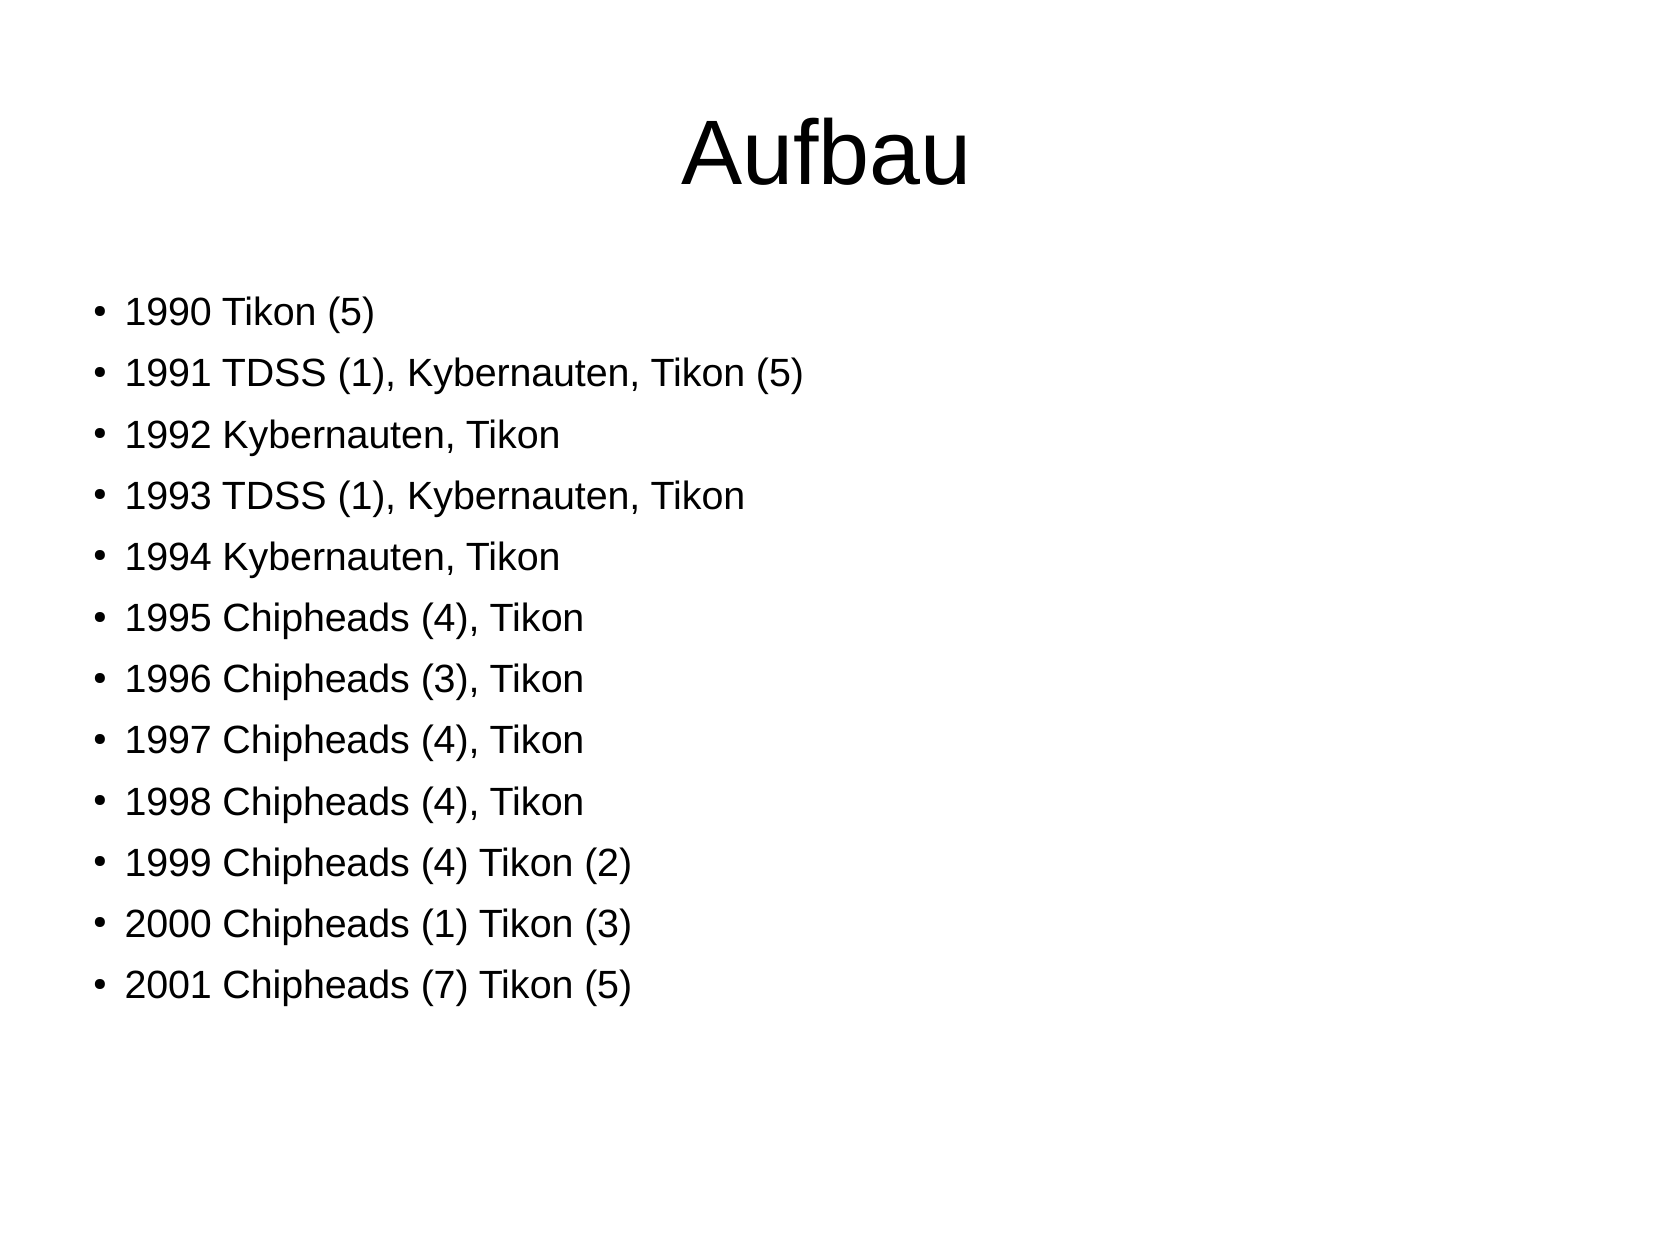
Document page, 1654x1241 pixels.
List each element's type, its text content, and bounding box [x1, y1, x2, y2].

list 1990 Tikon (5) 1991 TDSS (1), Kybernauten, Tikon (5) 1992 Kybernauten, Tikon 1993 TDSS (1), Kybernauten, Tikon 1994 Kybernauten, Tikon 1995 Chipheads (4), Tikon 1996 Chipheads (3), Tikon 1997 Chipheads (4), Tikon 1998 Chipheads (4), Tikon 1999 Chipheads (4) Tikon (2) 2000 Chipheads (1) Tikon (3) 2001 Chipheads (7) Tikon (5) [82, 290, 1571, 1010]
title Aufbau [82, 49, 1571, 257]
